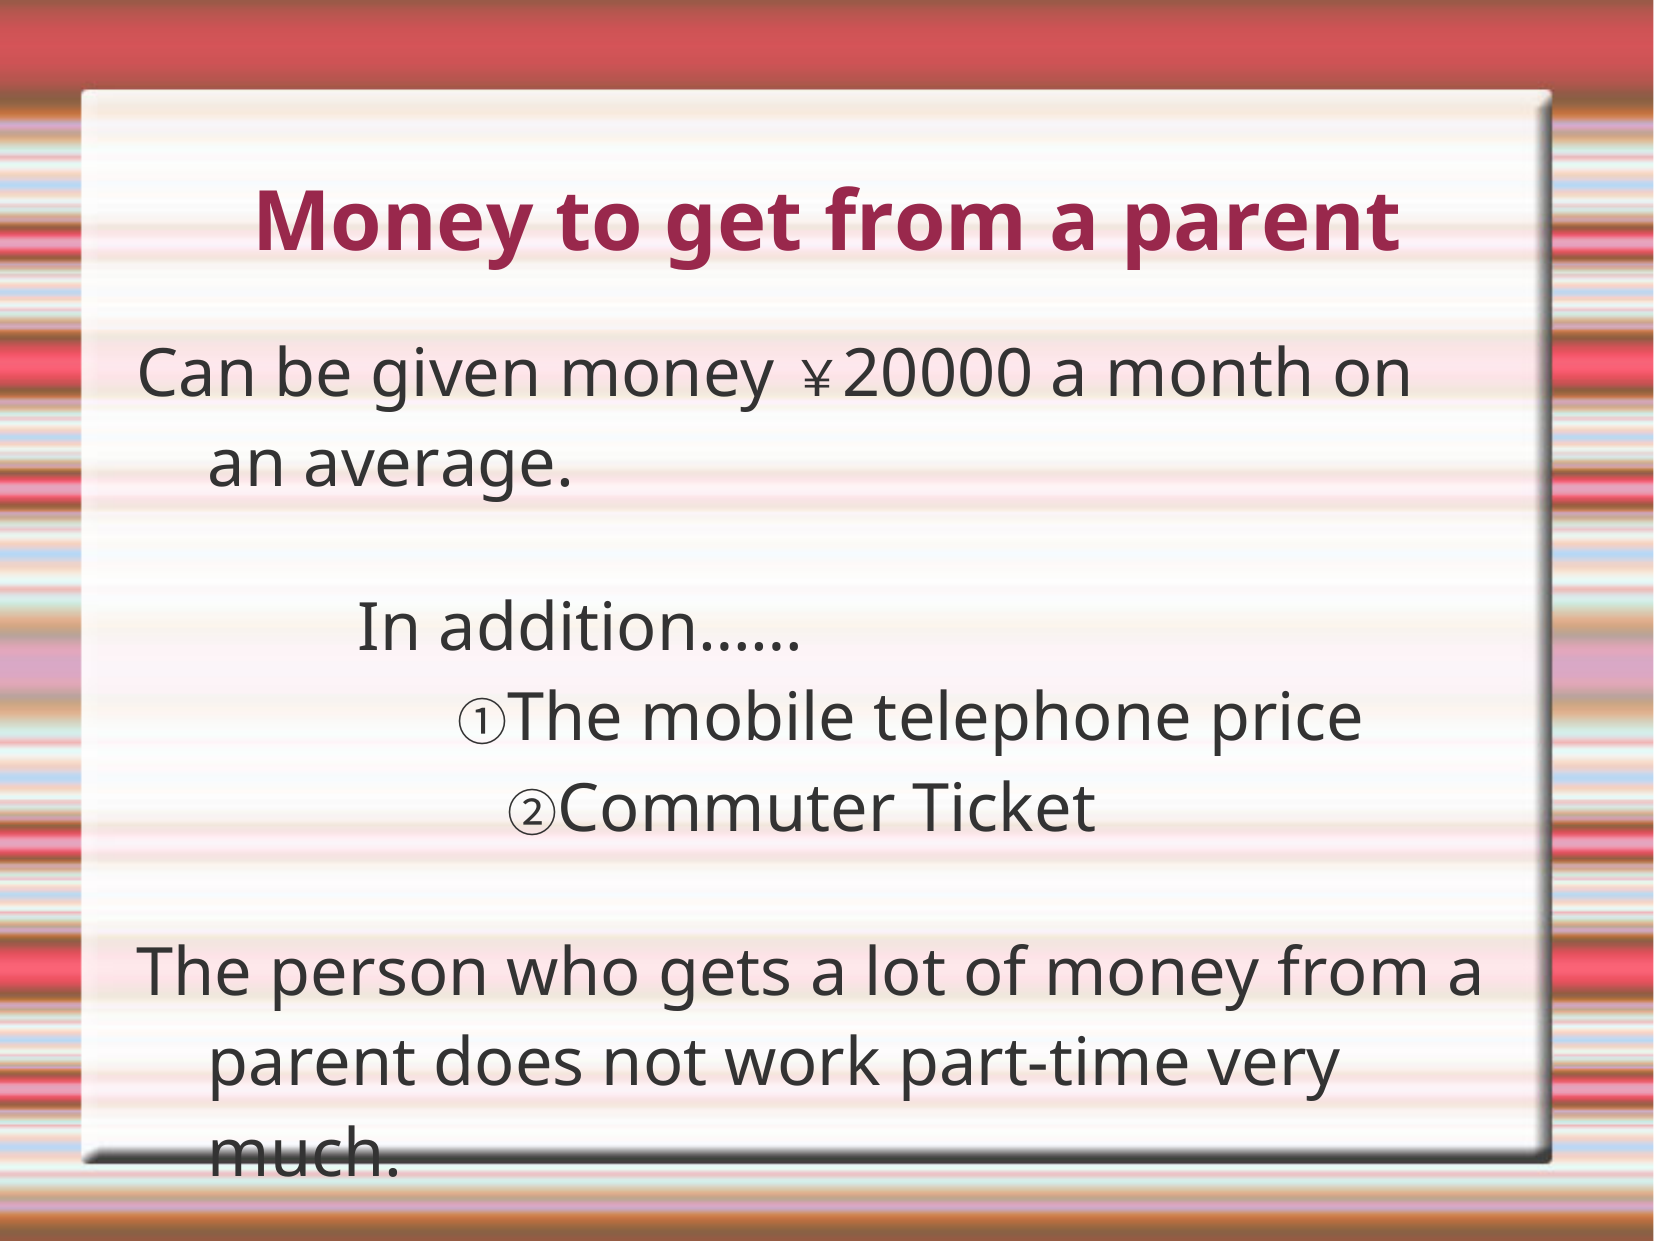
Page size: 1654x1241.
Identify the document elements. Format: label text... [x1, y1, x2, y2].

picture [0, 0, 1654, 1241]
list Can be given money ￥20000 a month on an average. In addition…… ①The mobile telephone price ②Commuter Ticket The person who gets a lot of money from a parent does not work part-time very much. [124, 324, 1506, 1200]
title Money to get from a parent [121, 122, 1534, 315]
